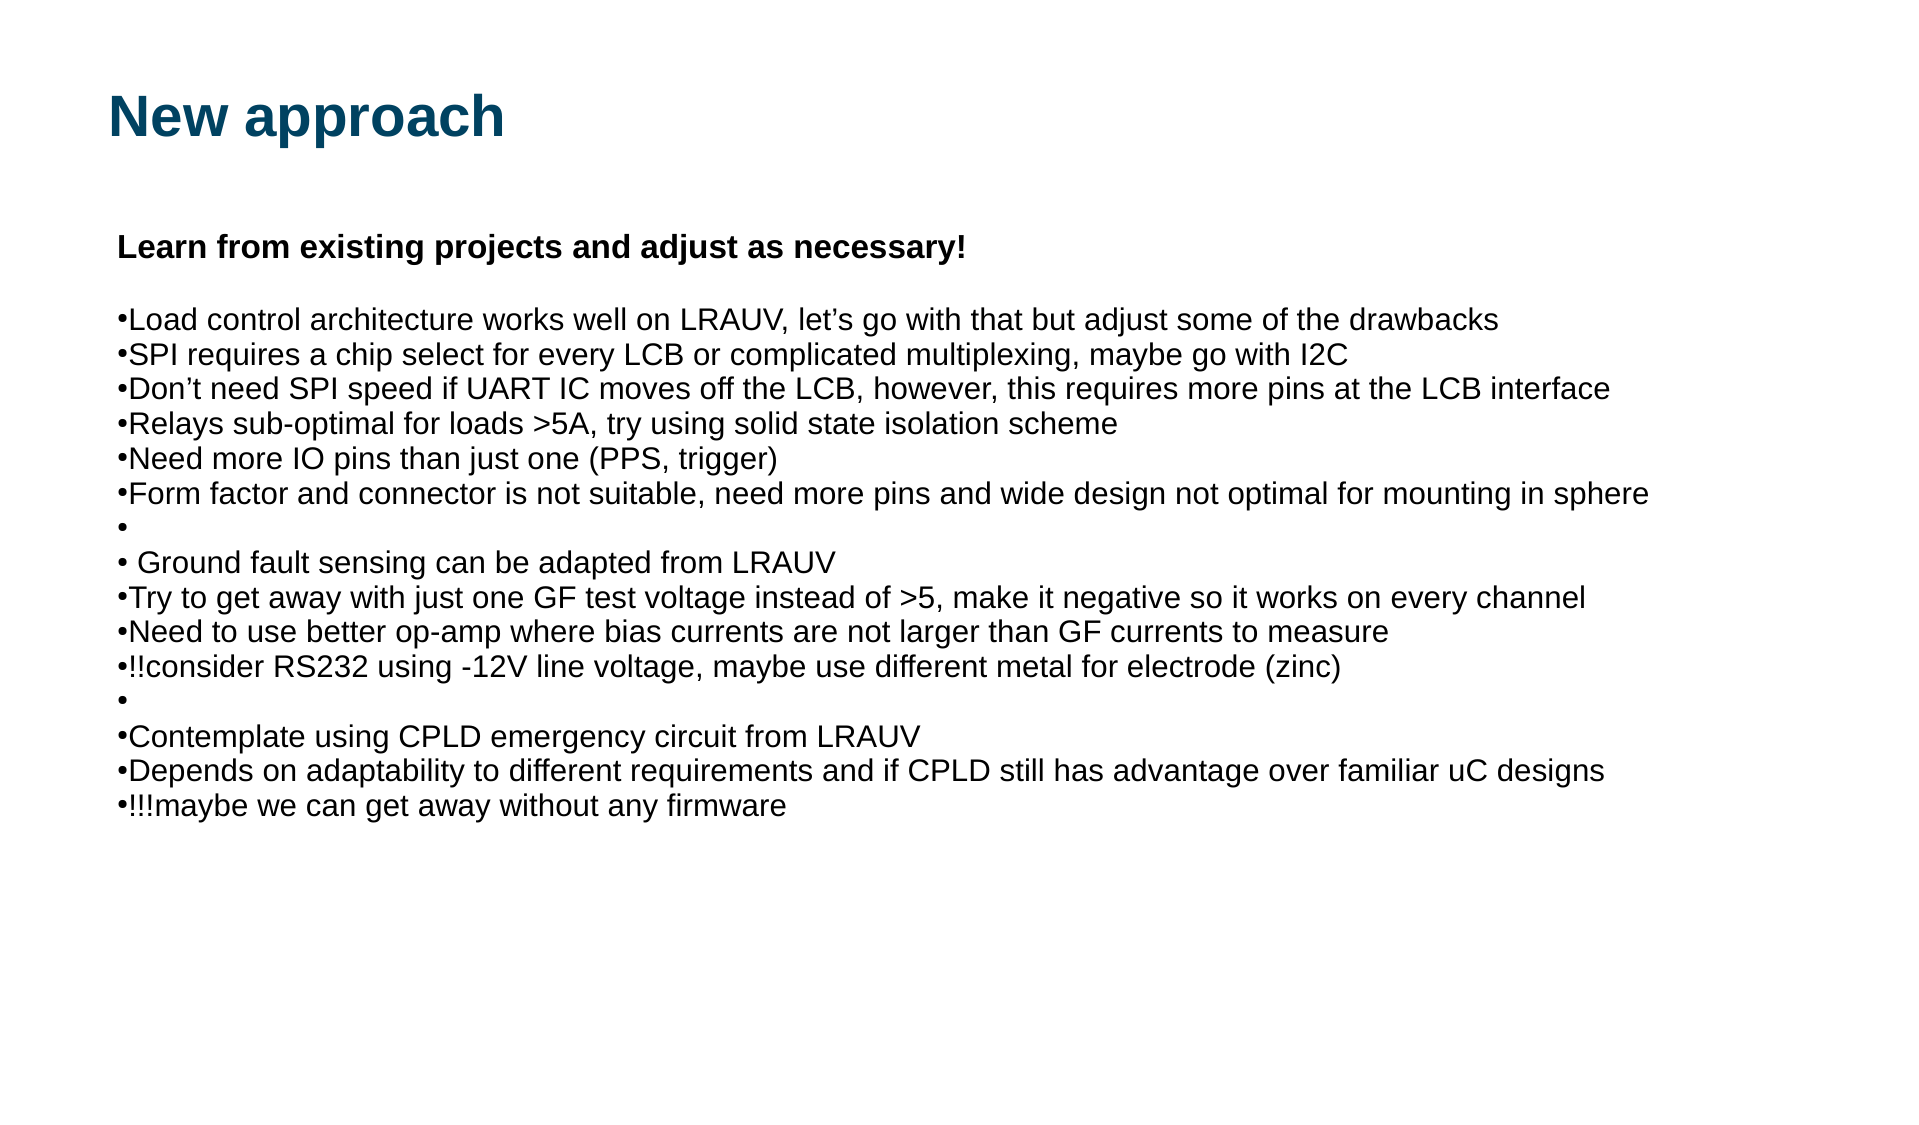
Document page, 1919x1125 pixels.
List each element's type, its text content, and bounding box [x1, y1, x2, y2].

text_box Learn from existing projects and adjust as necessary! Load control architecture works well on LRAUV, let’s go with that but adjust some of the drawbacks SPI requires a chip select for every LCB or complicated multiplexing, maybe go with I2C Don’t need SPI speed if UART IC moves off the LCB, however, this requires more pins at the LCB interface Relays sub-optimal for loads >5A, try using solid state isolation scheme Need more IO pins than just one (PPS, trigger) Form factor and connector is not suitable, need more pins and wide design not optimal for mounting in sphere Ground fault sensing can be adapted from LRAUV Try to get away with just one GF test voltage instead of >5, make it negative so it works on every channel Need to use better op-amp where bias currents are not larger than GF currents to measure !!consider RS232 using -12V line voltage, maybe use different metal for electrode (zinc) Contemplate using CPLD emergency circuit from LRAUV Depends on adaptability to different requirements and if CPLD still has advantage over familiar uC designs !!!maybe we can get away without any firmware [102, 220, 1728, 831]
title New approach [93, 59, 1820, 177]
